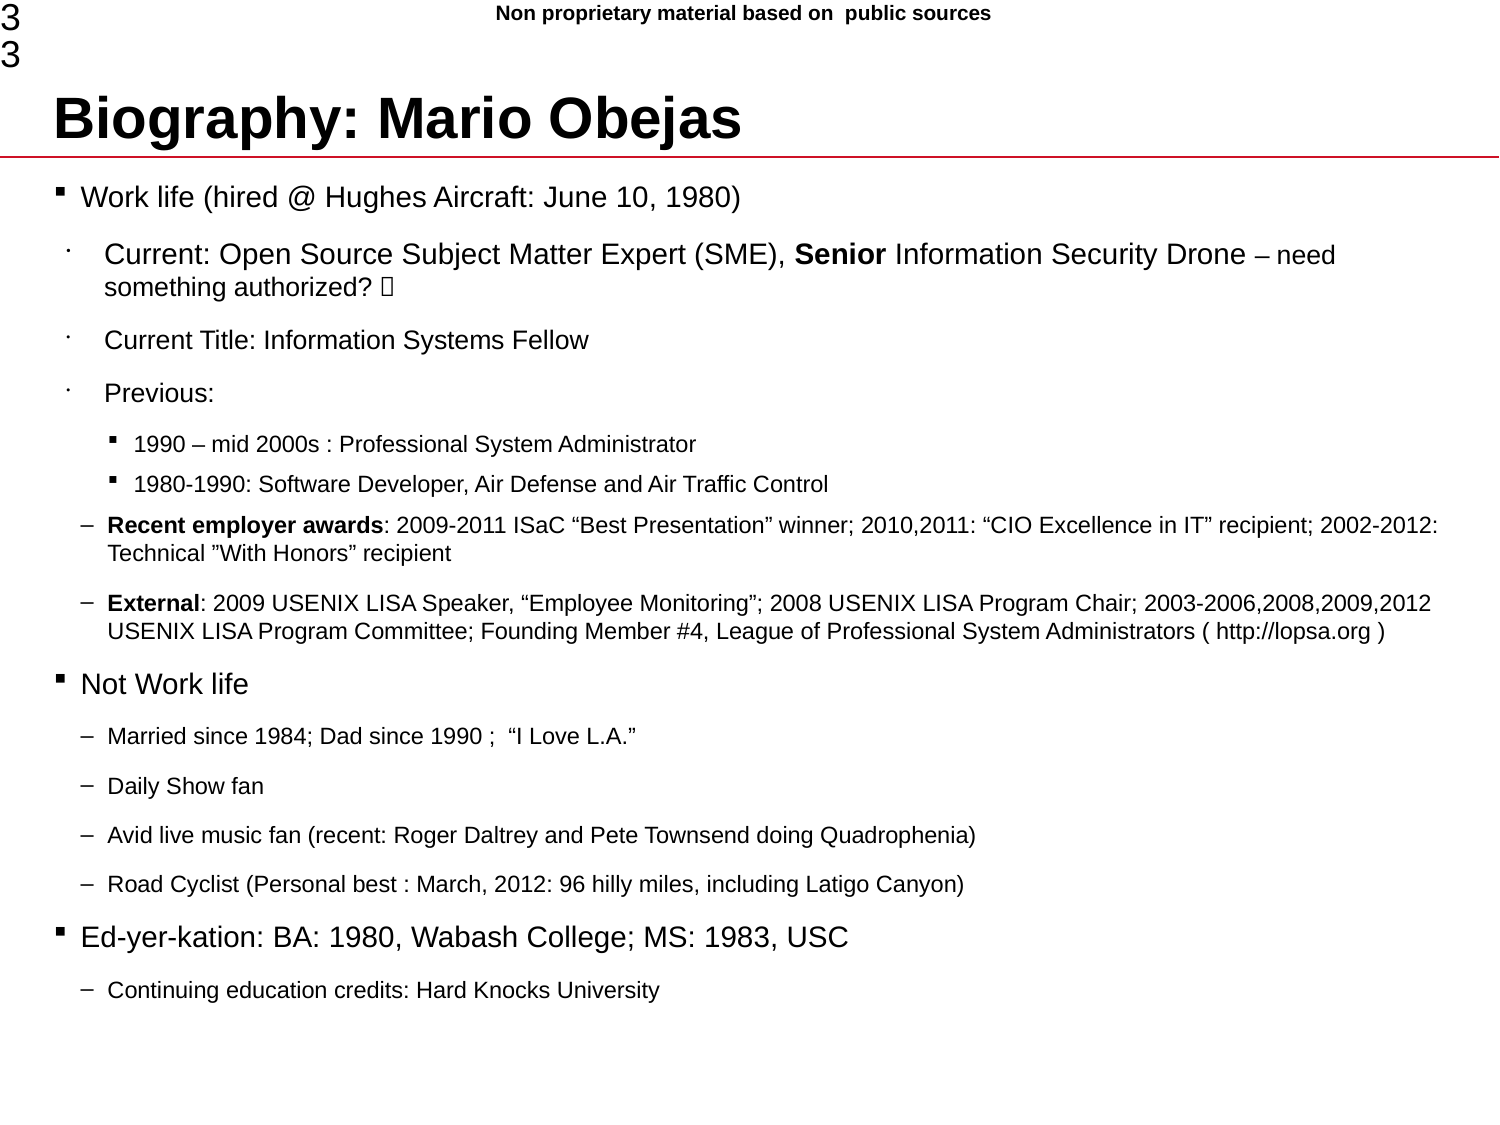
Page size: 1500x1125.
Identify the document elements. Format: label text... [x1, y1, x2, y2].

title Biography: Mario Obejas [38, 35, 1225, 158]
list Work life (hired @ Hughes Aircraft: June 10, 1980) Current: Open Source Subject Matter Expert (SME), Senior Information Security Drone – need something authorized?  Current Title: Information Systems Fellow Previous: 1990 – mid 2000s : Professional System Administrator 1980-1990: Software Developer, Air Defense and Air Traffic Control Recent employer awards: 2009-2011 ISaC “Best Presentation” winner; 2010,2011: “CIO Excellence in IT” recipient; 2002-2012: Technical ”With Honors” recipient External: 2009 USENIX LISA Speaker, “Employee Monitoring”; 2008 USENIX LISA Program Chair; 2003-2006,2008,2009,2012 USENIX LISA Program Committee; Founding Member #4, League of Professional System Administrators ( http://lopsa.org ) Not Work life Married since 1984; Dad since 1990 ; “I Love L.A.” Daily Show fan Avid live music fan (recent: Roger Daltrey and Pete Townsend doing Quadrophenia) Road Cyclist (Personal best : March, 2012: 96 hilly miles, including Latigo Canyon) Ed-yer-kation: BA: 1980, Wabash College; MS: 1983, USC Continuing education credits: Hard Knocks University [38, 170, 1461, 1011]
